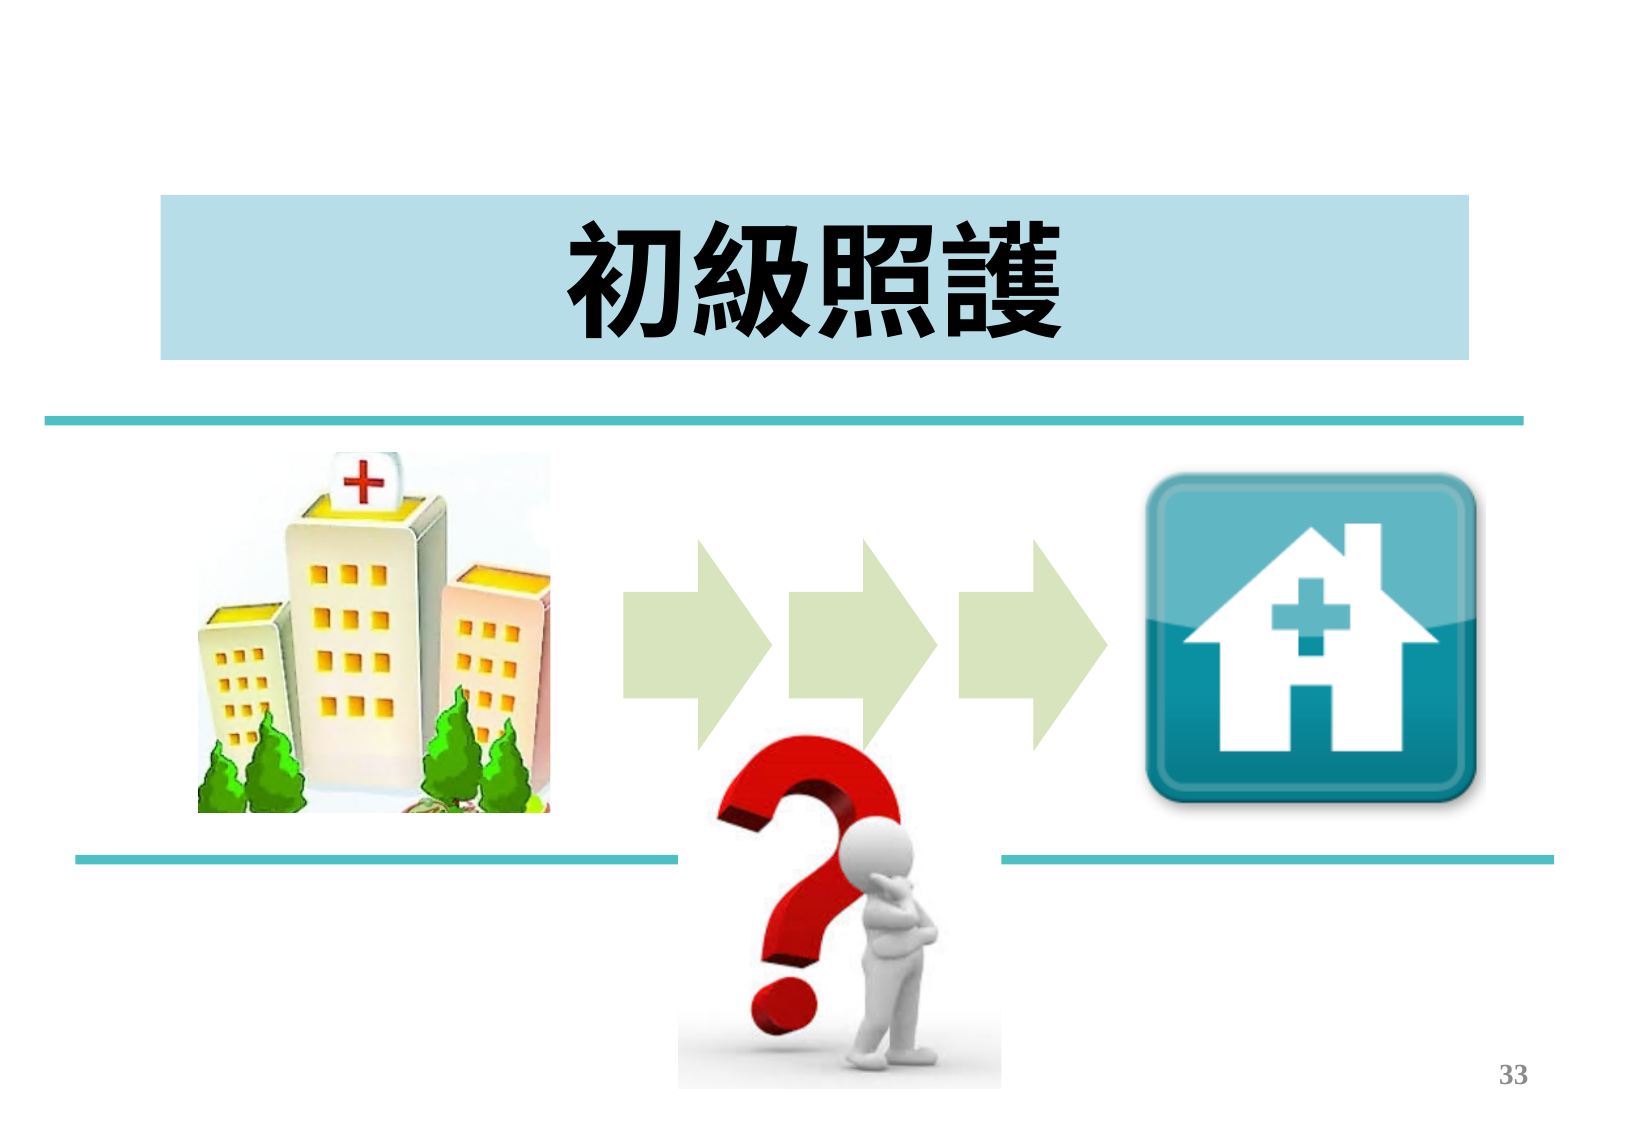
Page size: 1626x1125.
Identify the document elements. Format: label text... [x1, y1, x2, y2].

slide_number <編號> [1164, 1042, 1544, 1103]
picture [1131, 456, 1486, 830]
text_box [623, 538, 773, 752]
picture [678, 727, 1002, 1089]
text_box [788, 538, 938, 752]
picture [198, 452, 551, 813]
text_box [958, 538, 1108, 752]
text_box 初級照護 [160, 194, 1469, 360]
